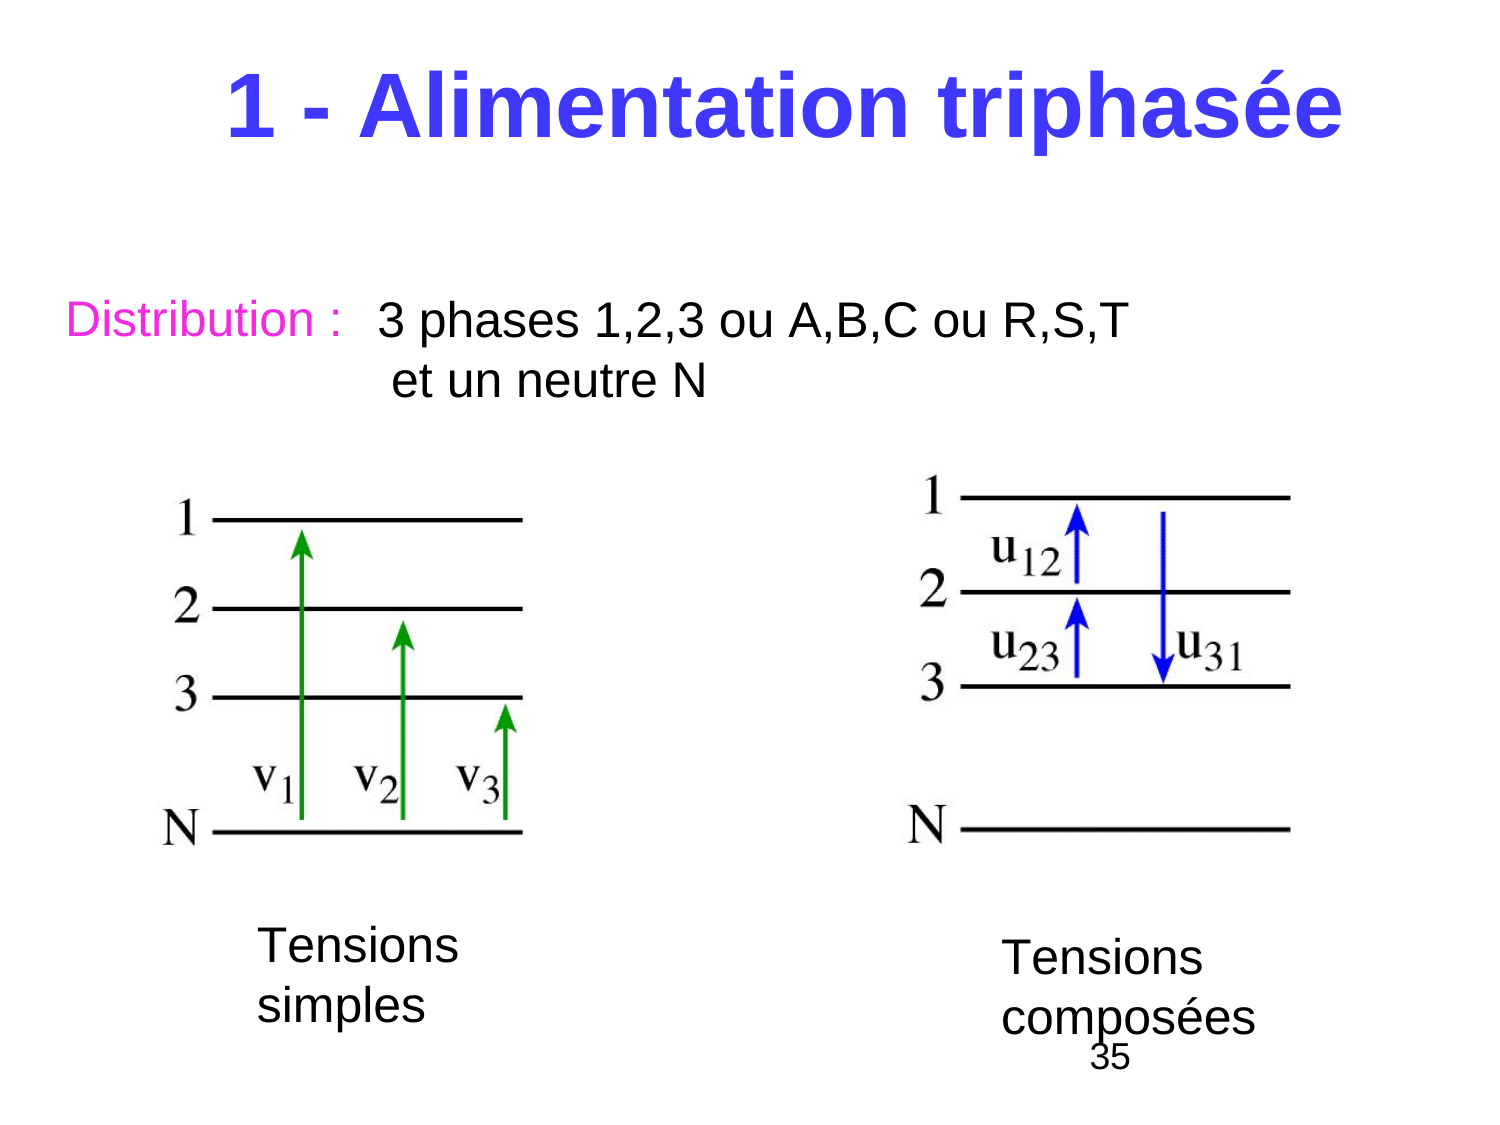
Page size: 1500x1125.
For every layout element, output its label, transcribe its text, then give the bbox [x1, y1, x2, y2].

text_box Tensions simples [242, 904, 480, 1041]
text_box Distribution : [50, 278, 358, 355]
picture [147, 491, 526, 860]
text_box Tensions composées [986, 916, 1274, 1053]
text_box 1 - Alimentation triphasée [110, 7, 1461, 195]
text_box 3 phases 1,2,3 ou A,B,C ou R,S,T et un neutre N [362, 280, 1146, 416]
picture [891, 467, 1294, 859]
